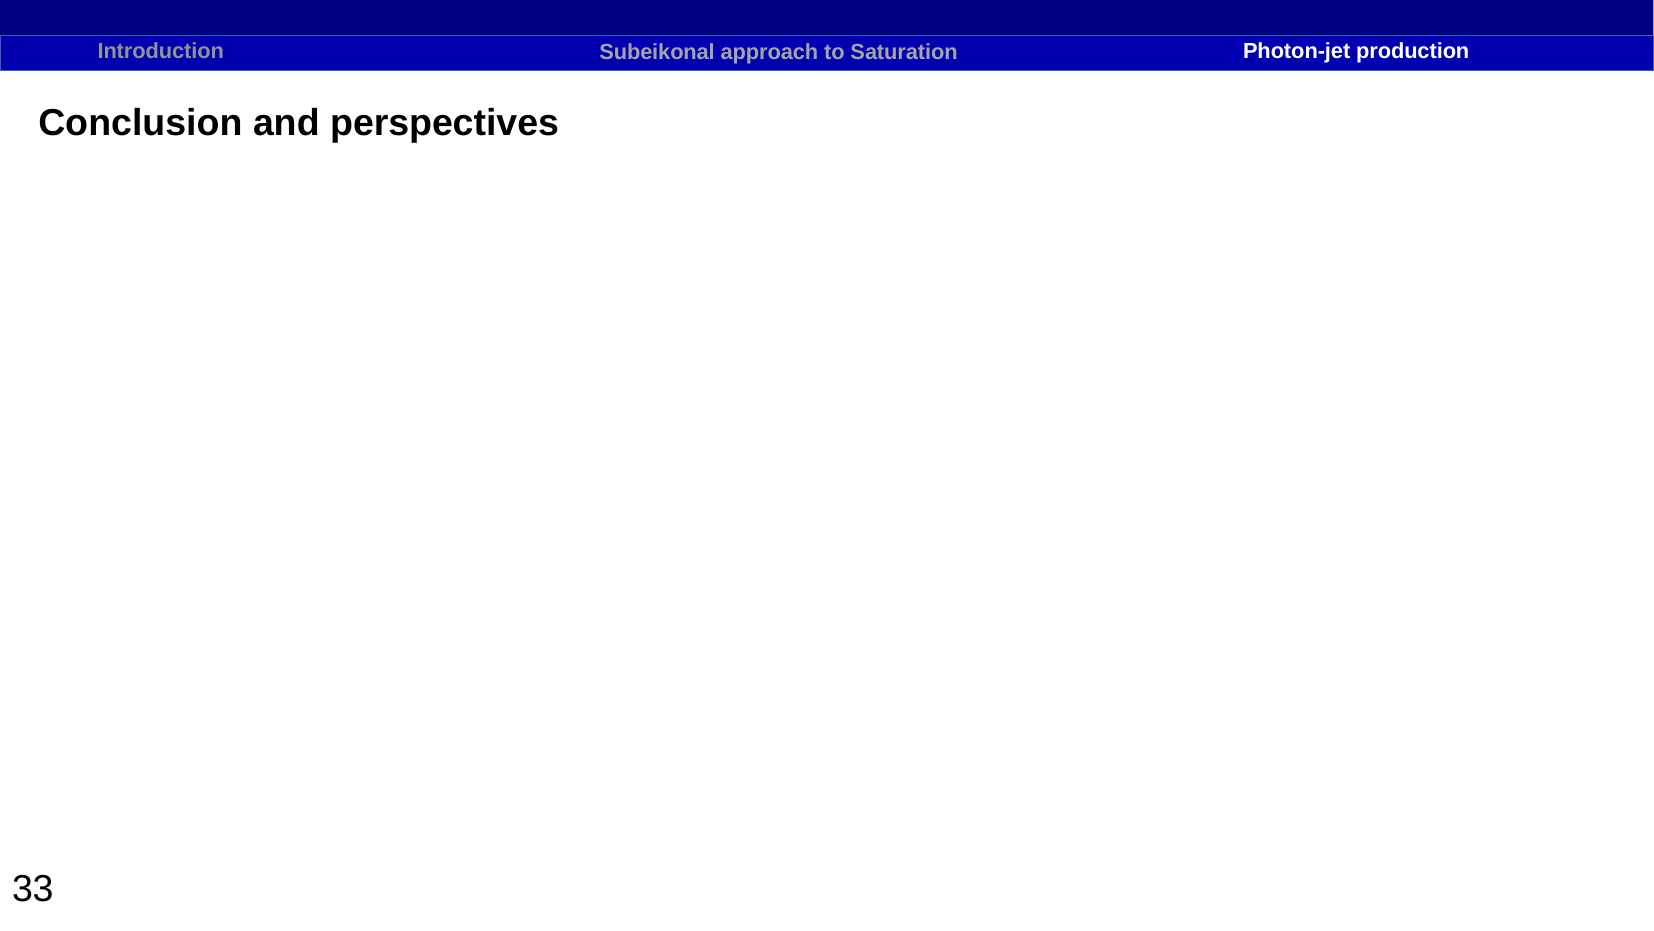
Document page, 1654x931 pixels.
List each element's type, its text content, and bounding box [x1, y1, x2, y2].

text_box Introduction [82, 31, 697, 71]
text_box Subeikonal approach to Saturation [584, 32, 1199, 80]
text_box Conclusion and perspectives [23, 94, 1170, 194]
text_box Photon-jet production [1228, 31, 1524, 71]
text_box [0, 0, 1654, 71]
text_box 1 [0, 860, 626, 931]
